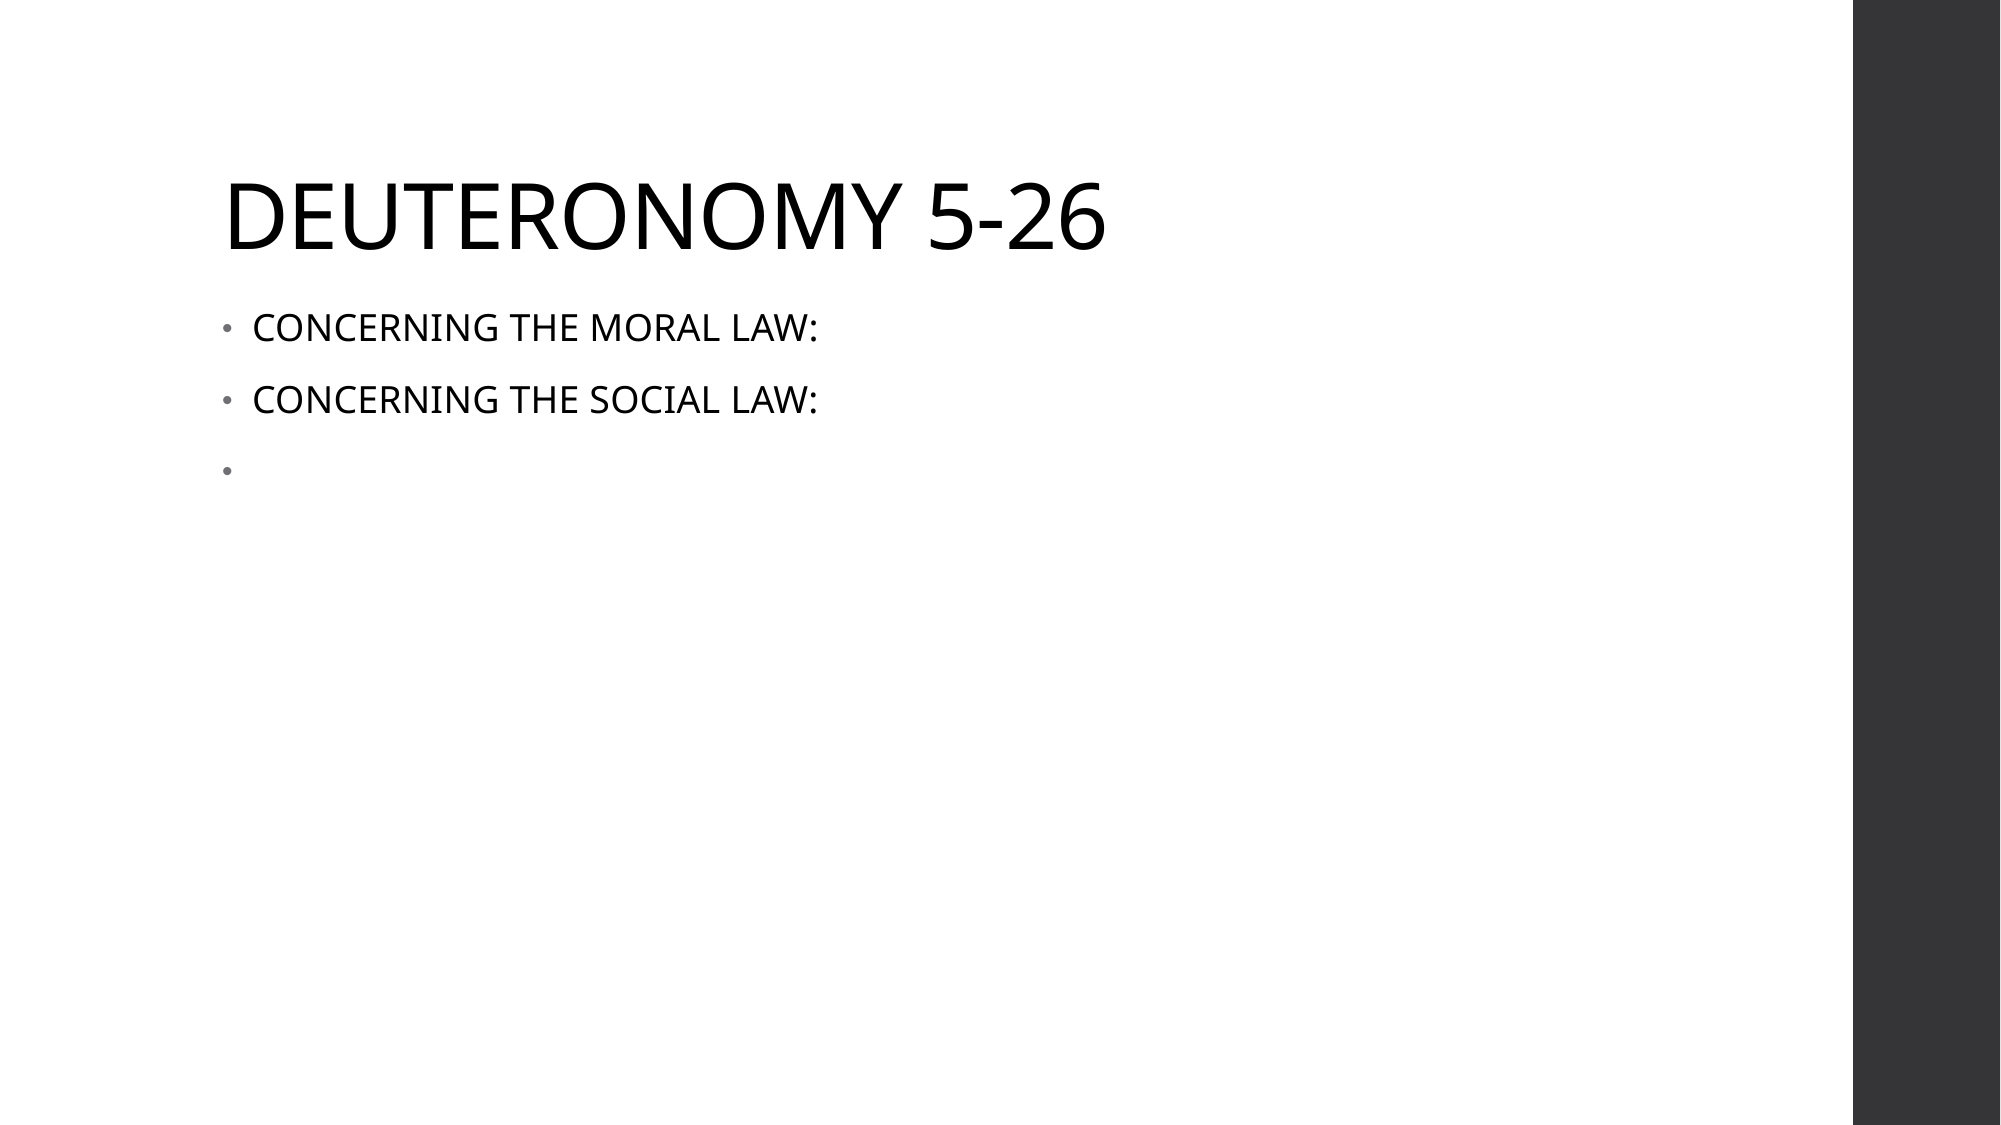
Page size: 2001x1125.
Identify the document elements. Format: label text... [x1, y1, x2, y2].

title DEUTERONOMY 5-26 [206, 60, 1797, 278]
list CONCERNING THE MORAL LAW: CONCERNING THE SOCIAL LAW: [206, 299, 1617, 1014]
